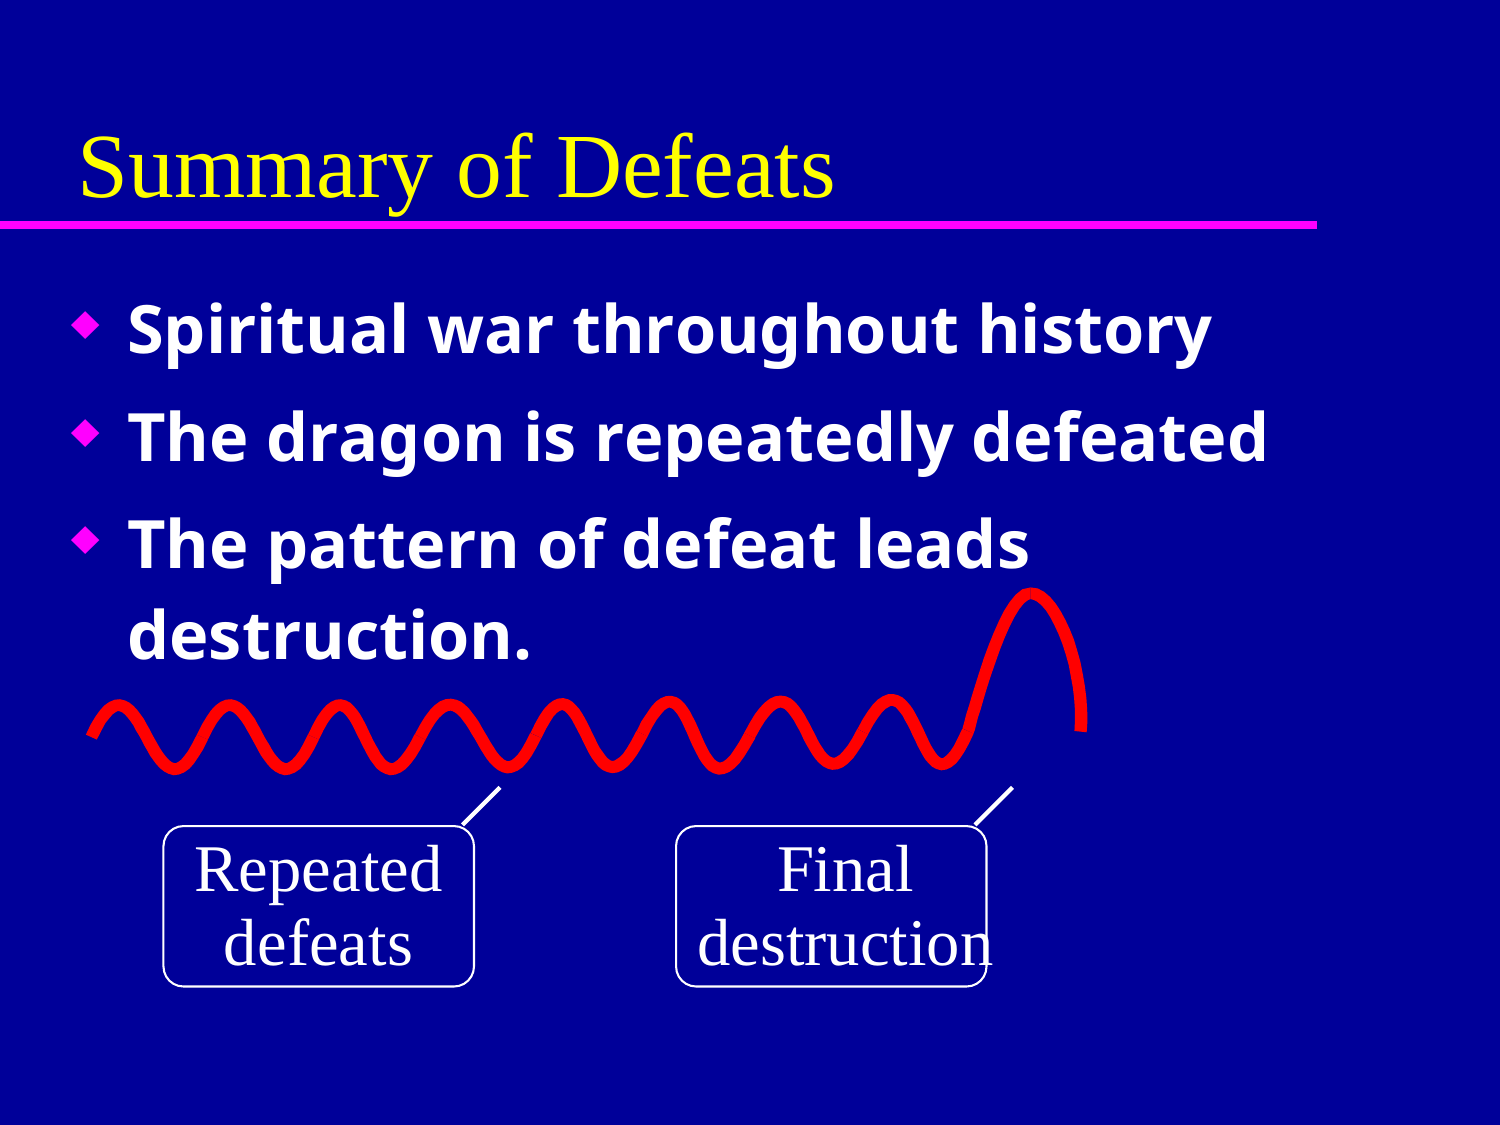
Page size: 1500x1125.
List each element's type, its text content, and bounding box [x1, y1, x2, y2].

text_box [85, 587, 1088, 776]
text_box Repeated defeats [163, 826, 474, 987]
title Summary of Defeats [62, 43, 1338, 225]
list Spiritual war throughout history The dragon is repeatedly defeated The pattern of defeat leads destruction. [55, 275, 1461, 951]
text_box Final destruction [676, 826, 987, 987]
